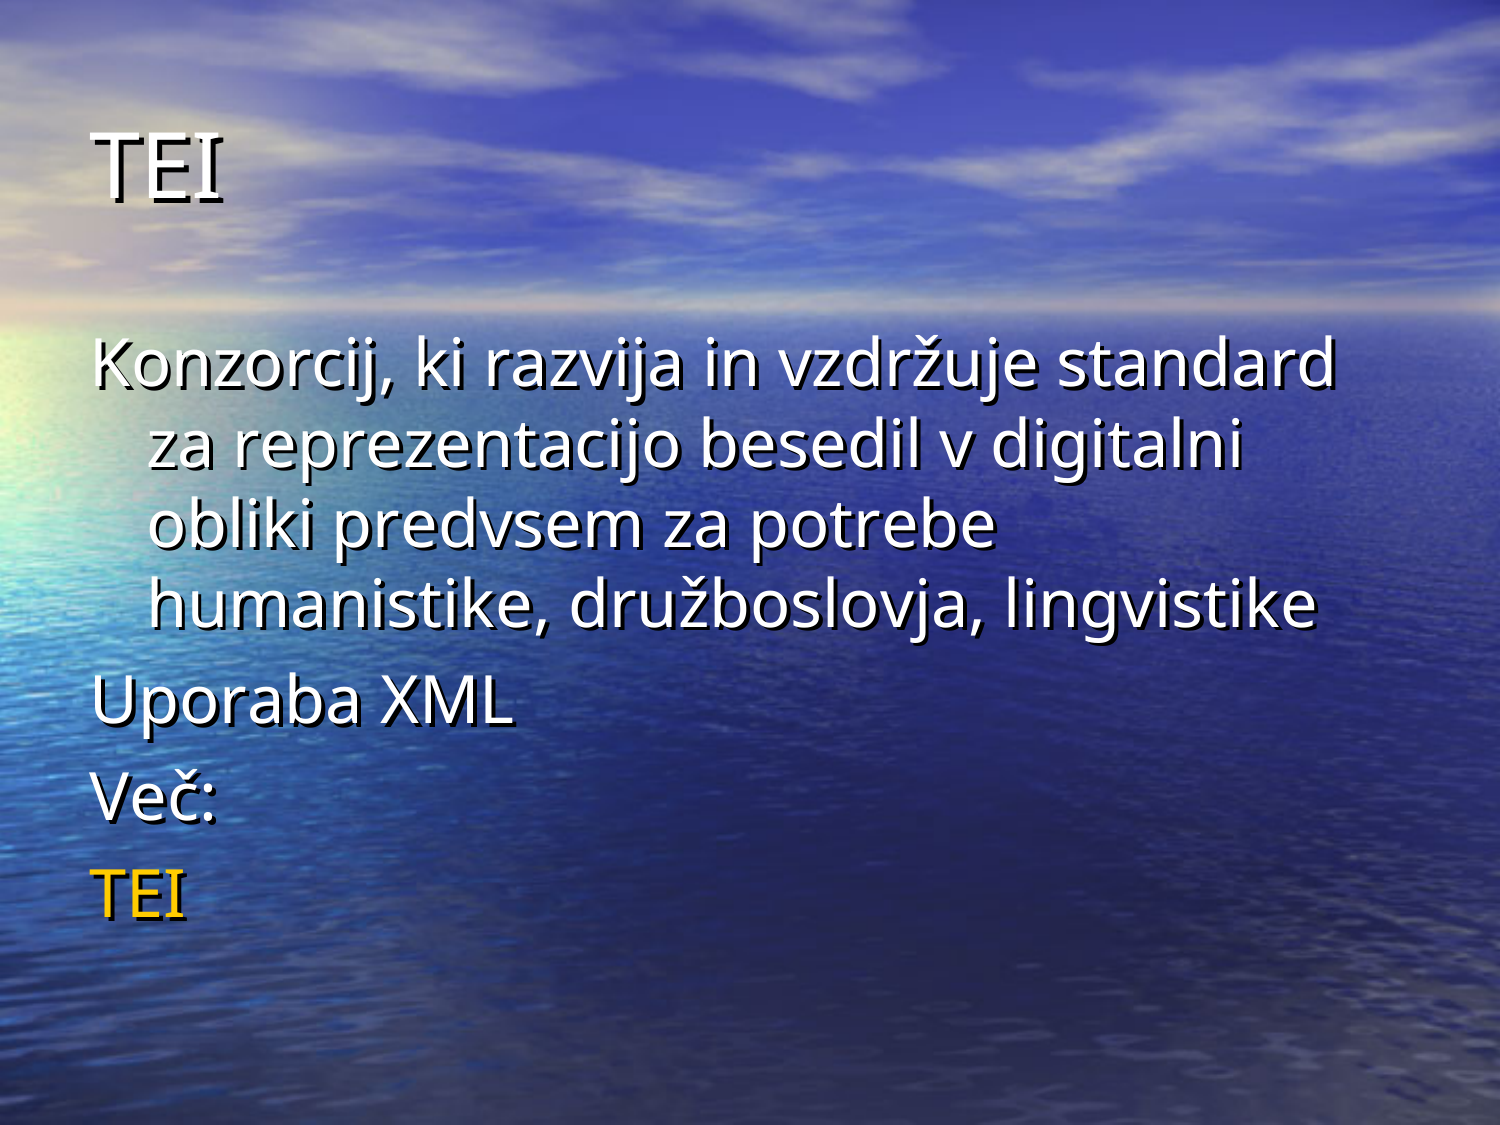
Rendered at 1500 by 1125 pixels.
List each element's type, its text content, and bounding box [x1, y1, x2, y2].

list Konzorcij, ki razvija in vzdržuje standard za reprezentacijo besedil v digitalni obliki predvsem za potrebe humanistike, družboslovja, lingvistike Uporaba XML Več: TEI [75, 312, 1426, 988]
title TEI [75, 47, 1426, 276]
picture [0, 0, 1500, 1125]
